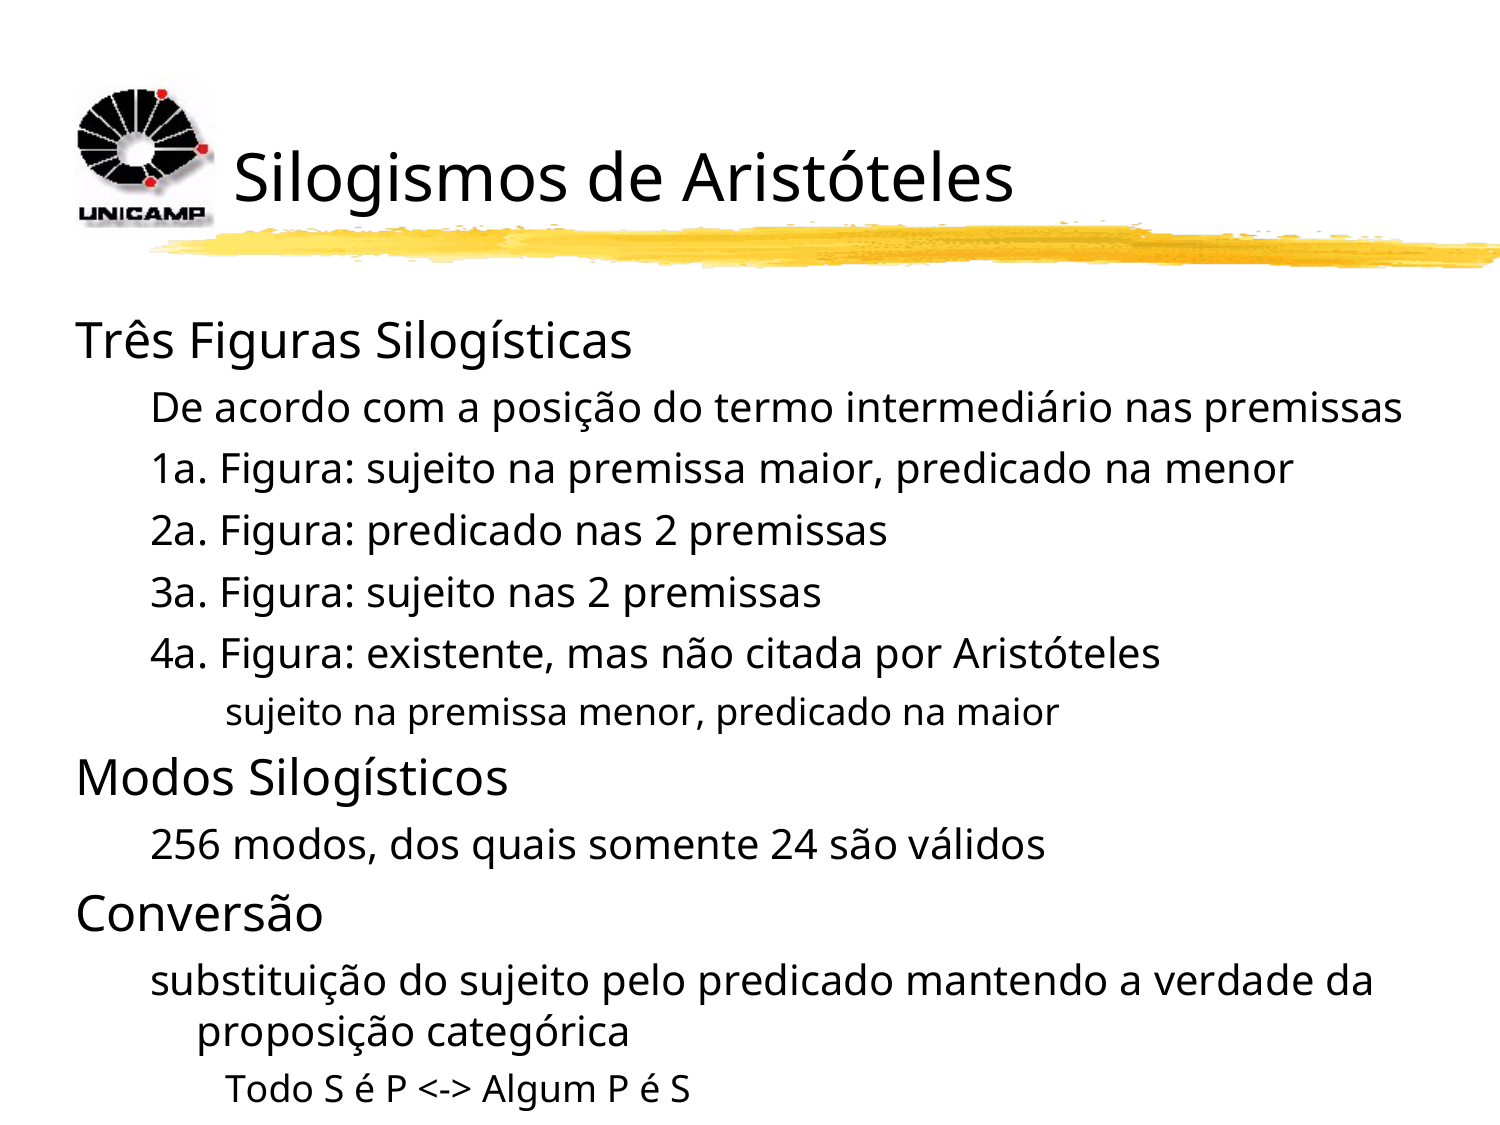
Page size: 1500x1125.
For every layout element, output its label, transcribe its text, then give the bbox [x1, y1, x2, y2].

list Três Figuras Silogísticas De acordo com a posição do termo intermediário nas premissas 1a. Figura: sujeito na premissa maior, predicado na menor 2a. Figura: predicado nas 2 premissas 3a. Figura: sujeito nas 2 premissas 4a. Figura: existente, mas não citada por Aristóteles sujeito na premissa menor, predicado na maior Modos Silogísticos 256 modos, dos quais somente 24 são válidos Conversão substituição do sujeito pelo predicado mantendo a verdade da proposição categórica Todo S é P <-> Algum P é S Regras, dependendo do tipo de proposição categórica [74, 309, 1417, 1044]
title Silogismos de Aristóteles [233, 44, 1434, 218]
picture [75, 74, 1500, 279]
